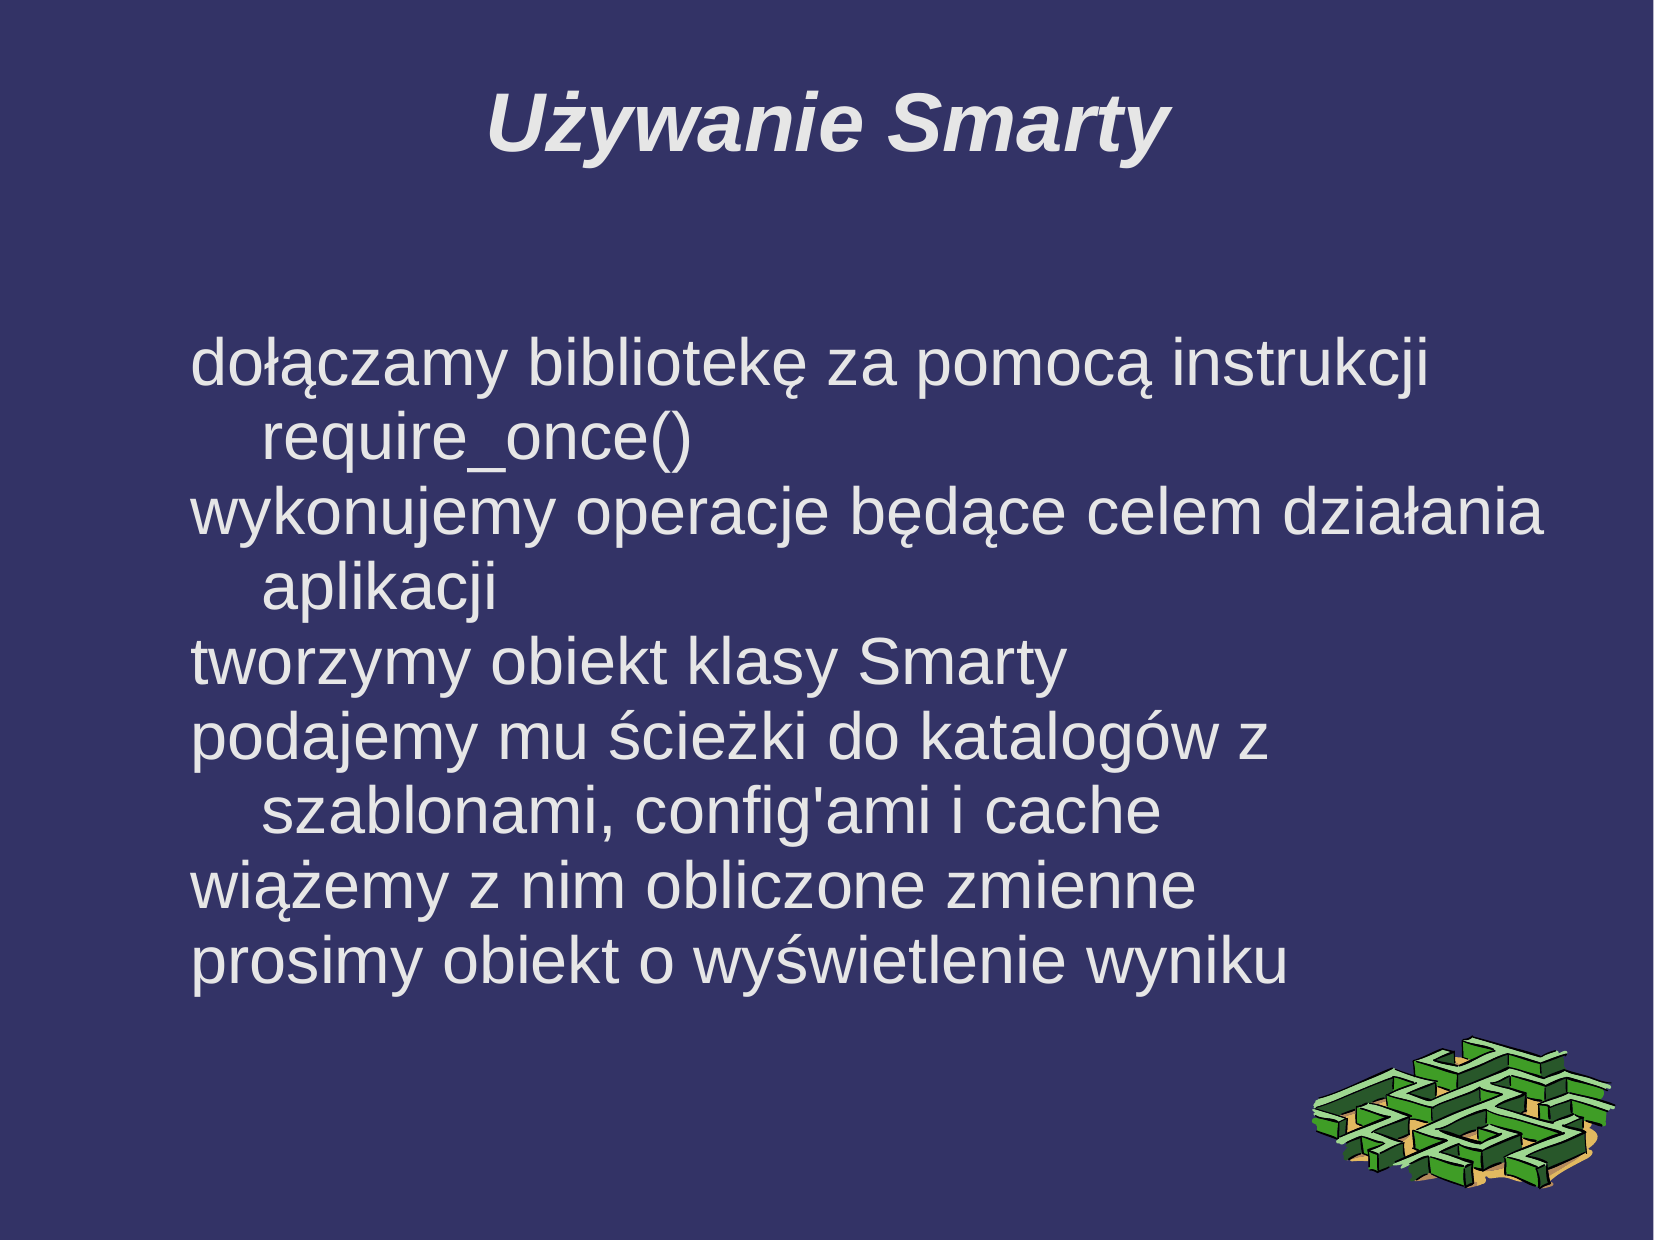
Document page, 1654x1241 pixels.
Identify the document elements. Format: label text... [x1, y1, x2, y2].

list dołączamy bibliotekę za pomocą instrukcji require_once() wykonujemy operacje będące celem działania aplikacji tworzymy obiekt klasy Smarty podajemy mu ścieżki do katalogów z szablonami, config'ami i cache wiążemy z nim obliczone zmienne prosimy obiekt o wyświetlenie wyniku [178, 324, 1570, 1147]
title Używanie Smarty [121, 19, 1534, 227]
